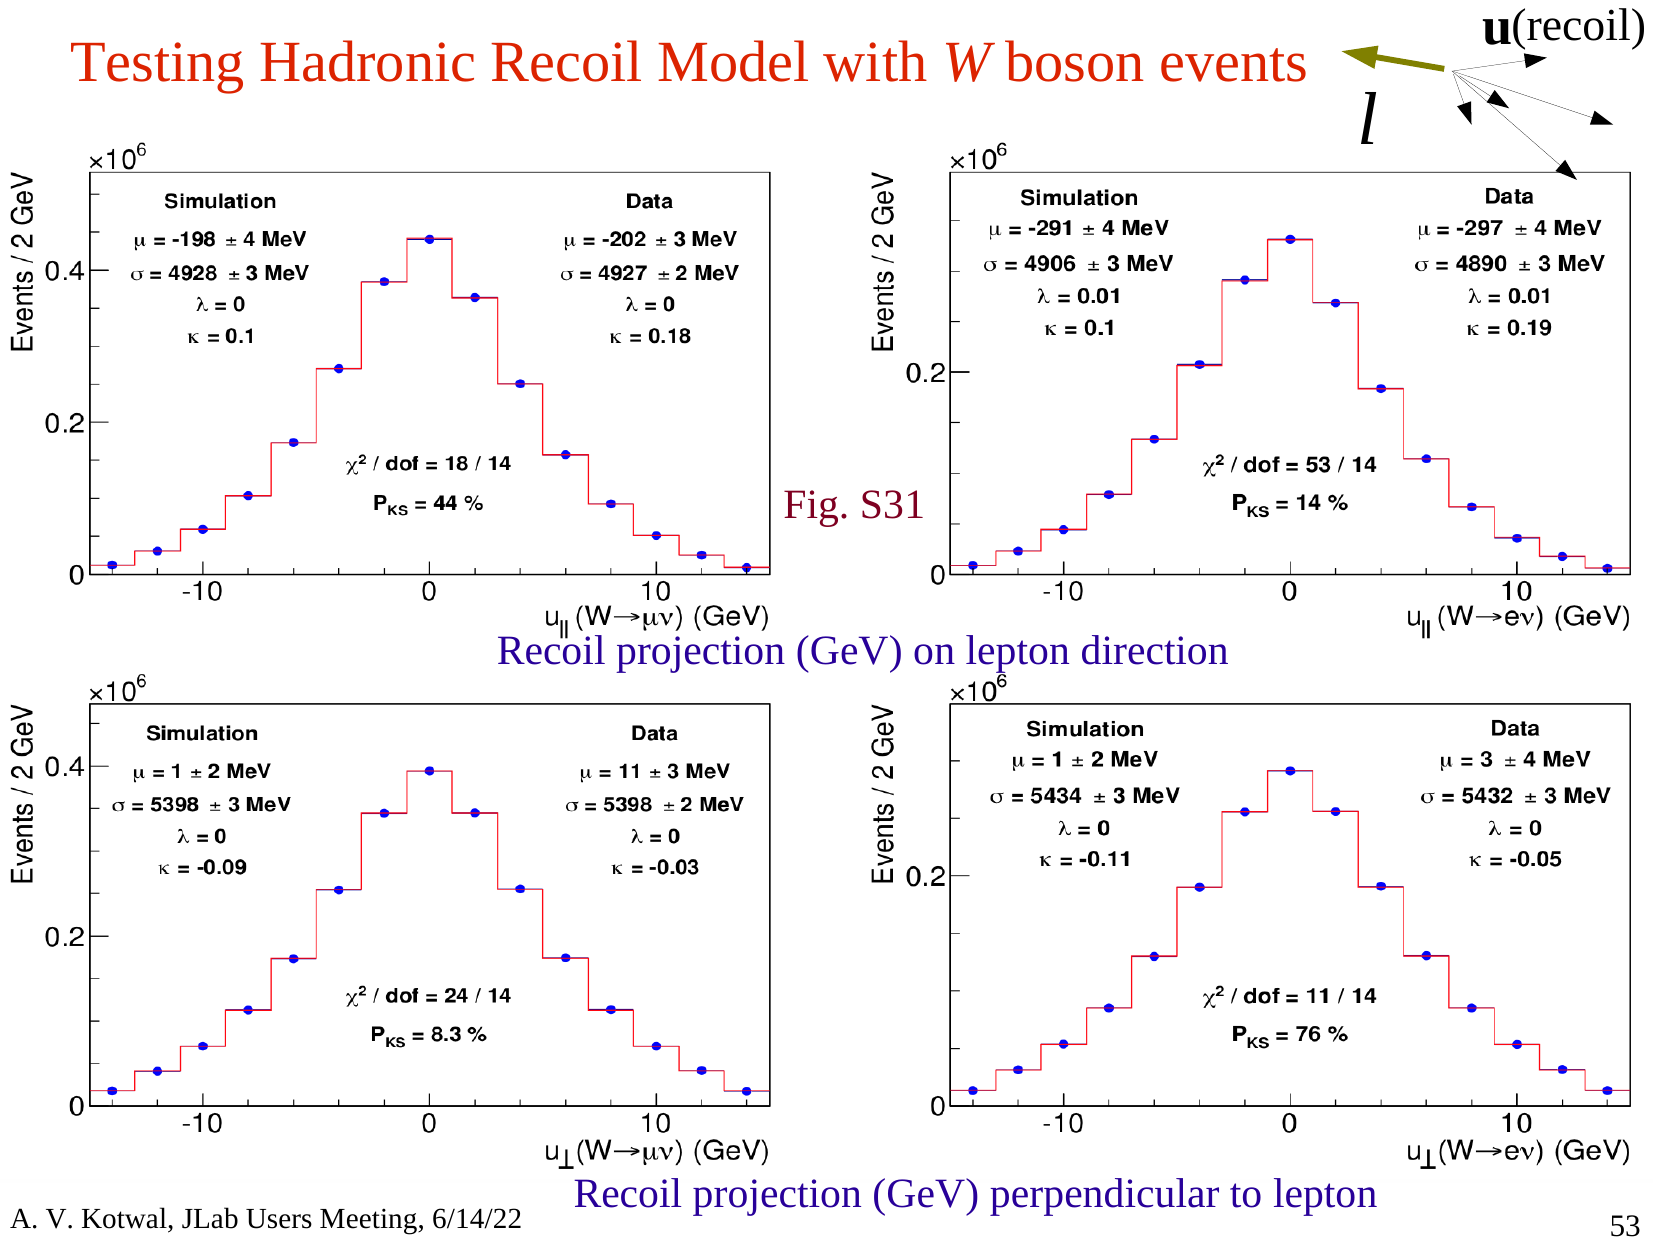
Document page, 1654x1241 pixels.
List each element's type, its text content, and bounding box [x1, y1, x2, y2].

text_box Recoil projection (GeV) perpendicular to lepton [573, 1170, 1376, 1221]
text_box (recoil) [1509, 0, 1648, 128]
text_box Fig. S31 [783, 481, 925, 528]
title Testing Hadronic Recoil Model with W boson events [0, 8, 1433, 115]
picture [0, 125, 1654, 1183]
text_box Recoil projection (GeV) on lepton direction [496, 627, 1240, 678]
text_box l [1357, 77, 1380, 167]
text_box u [1482, 0, 1509, 61]
